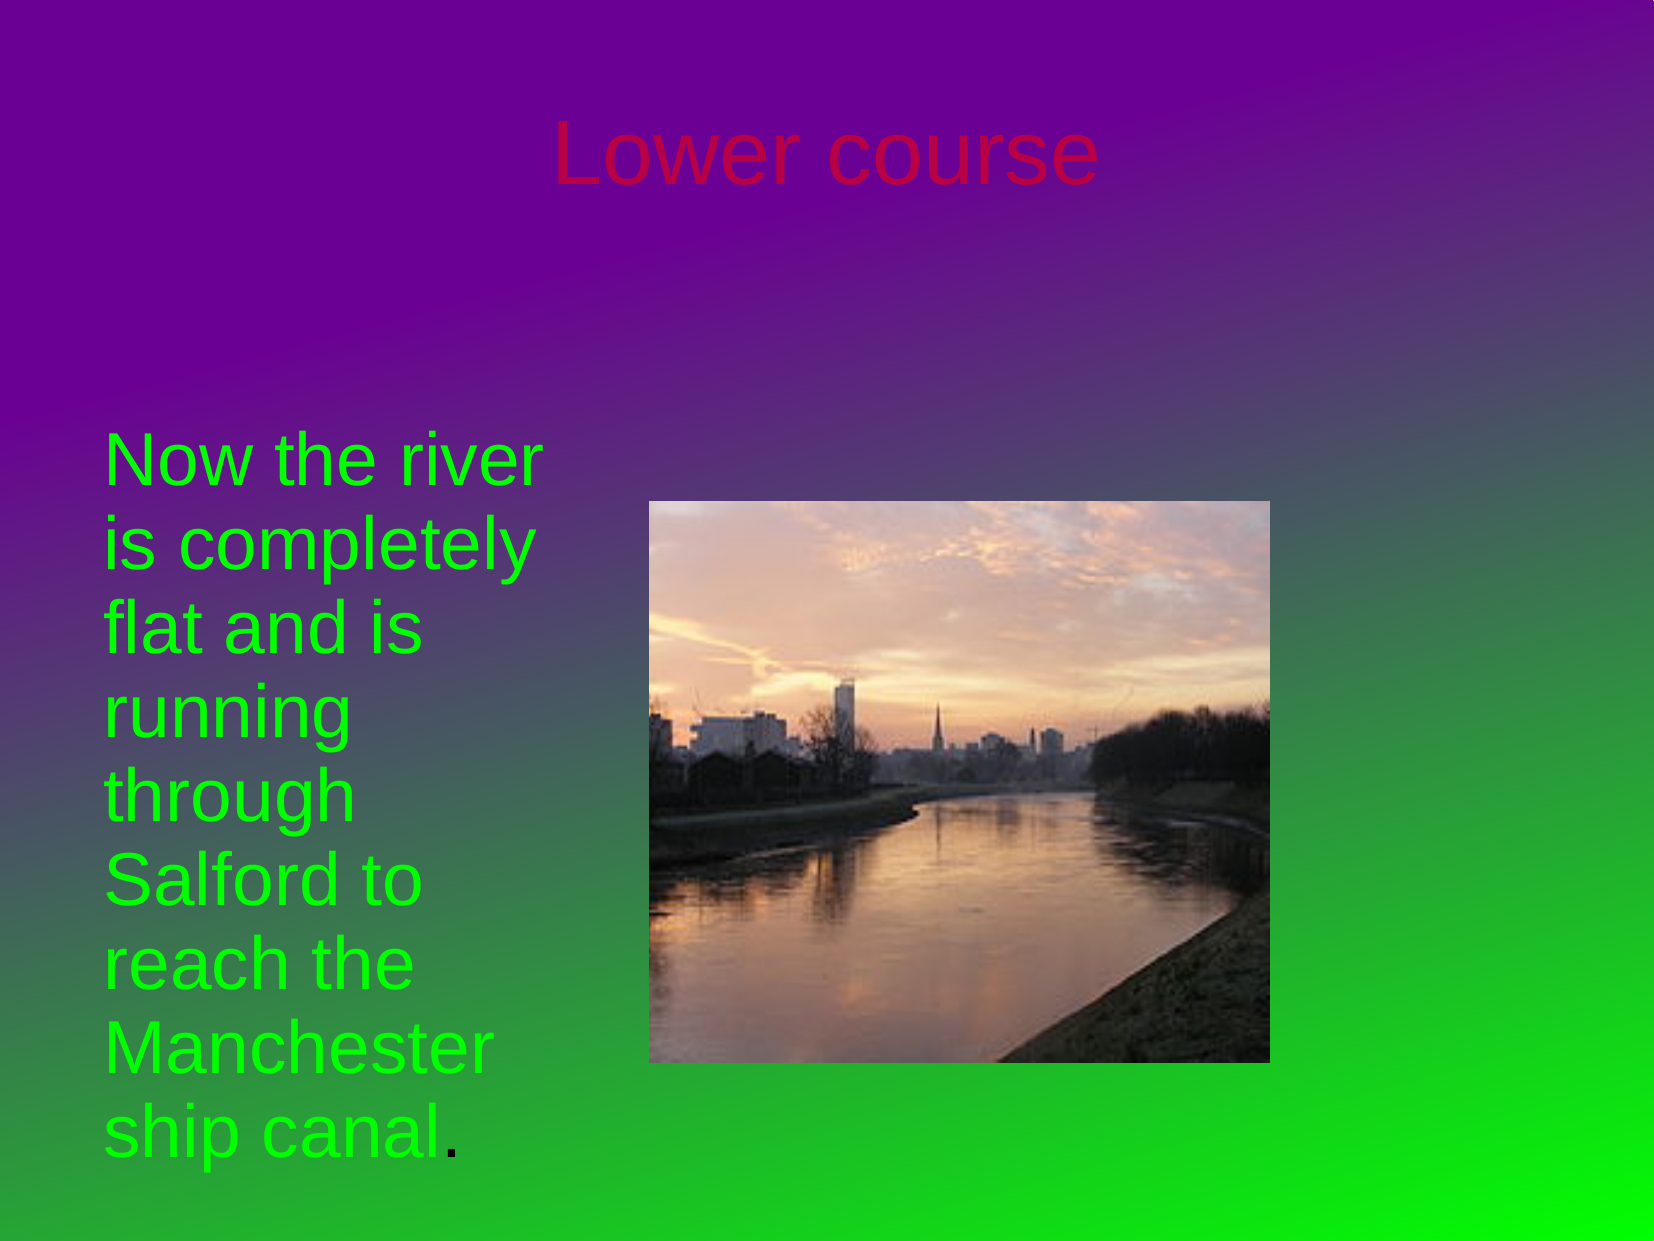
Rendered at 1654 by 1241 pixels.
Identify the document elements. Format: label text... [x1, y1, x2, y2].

picture [649, 501, 1270, 1063]
title Lower course [82, 49, 1571, 257]
text_box Now the river is completely flat and is running through Salford to reach the Manchester ship canal. [88, 410, 562, 1241]
